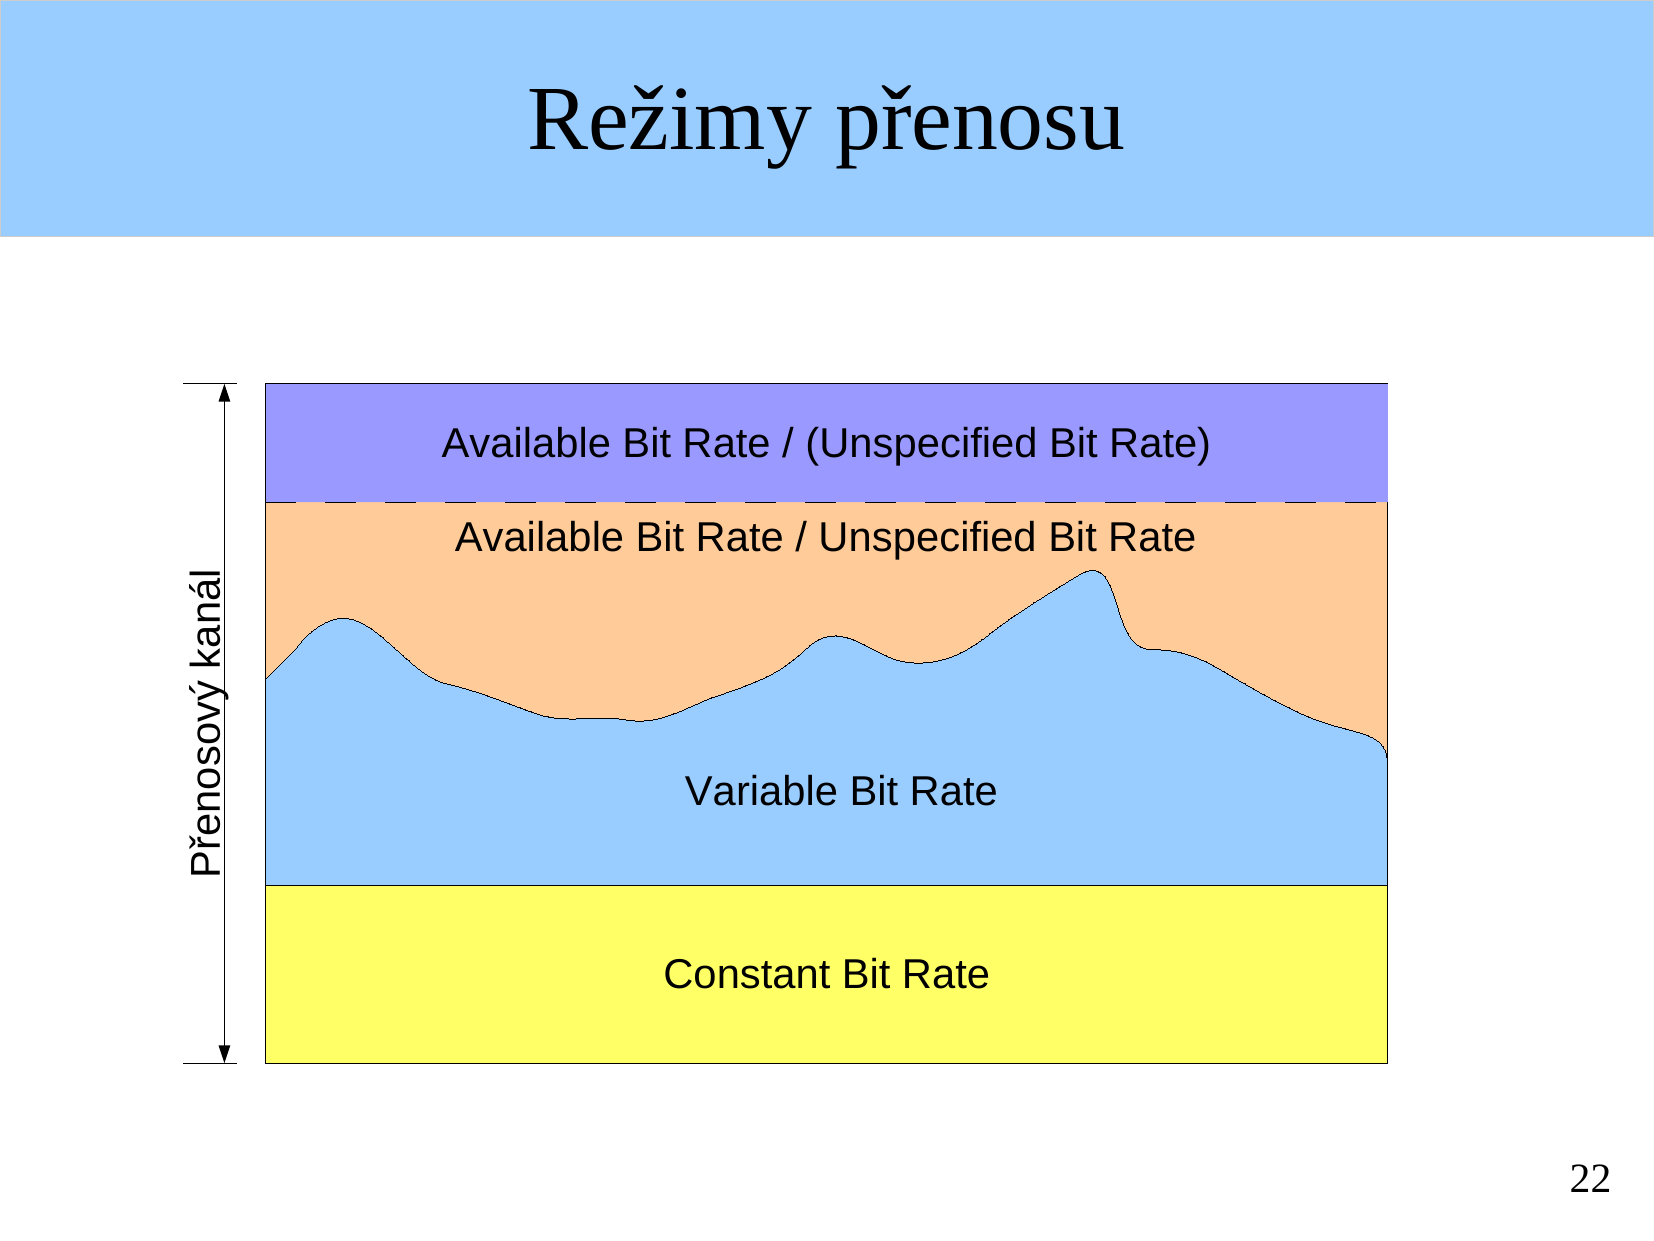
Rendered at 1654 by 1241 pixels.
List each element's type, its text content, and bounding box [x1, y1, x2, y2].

text_box [266, 503, 1387, 886]
text_box Variable Bit Rate [685, 767, 942, 821]
title Režimy přenosu [0, 0, 1654, 237]
text_box Constant Bit Rate [265, 886, 1388, 1064]
text_box Available Bit Rate / Unspecified Bit Rate [454, 513, 1062, 567]
text_box Available Bit Rate / (Unspecified Bit Rate) [266, 384, 1388, 503]
